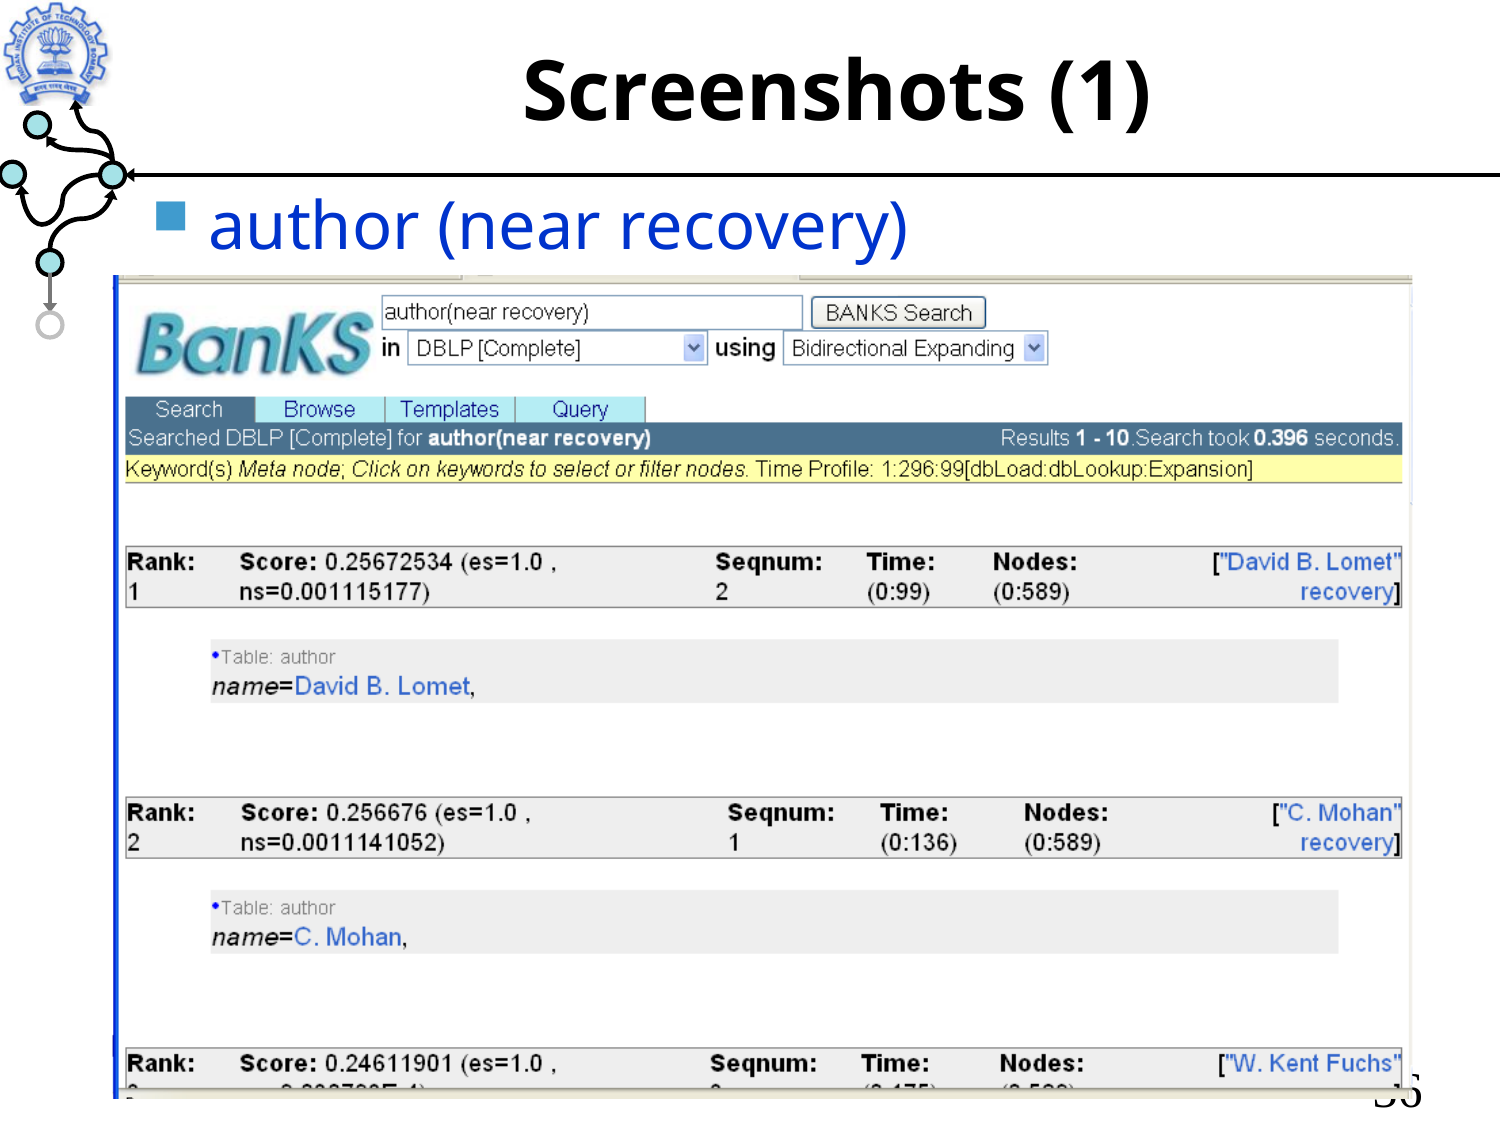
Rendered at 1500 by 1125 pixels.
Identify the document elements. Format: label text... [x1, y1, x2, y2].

picture [0, 0, 113, 106]
title Screenshots (1) [200, 12, 1476, 163]
list author (near recovery) [137, 174, 1450, 288]
picture [112, 275, 1413, 1099]
